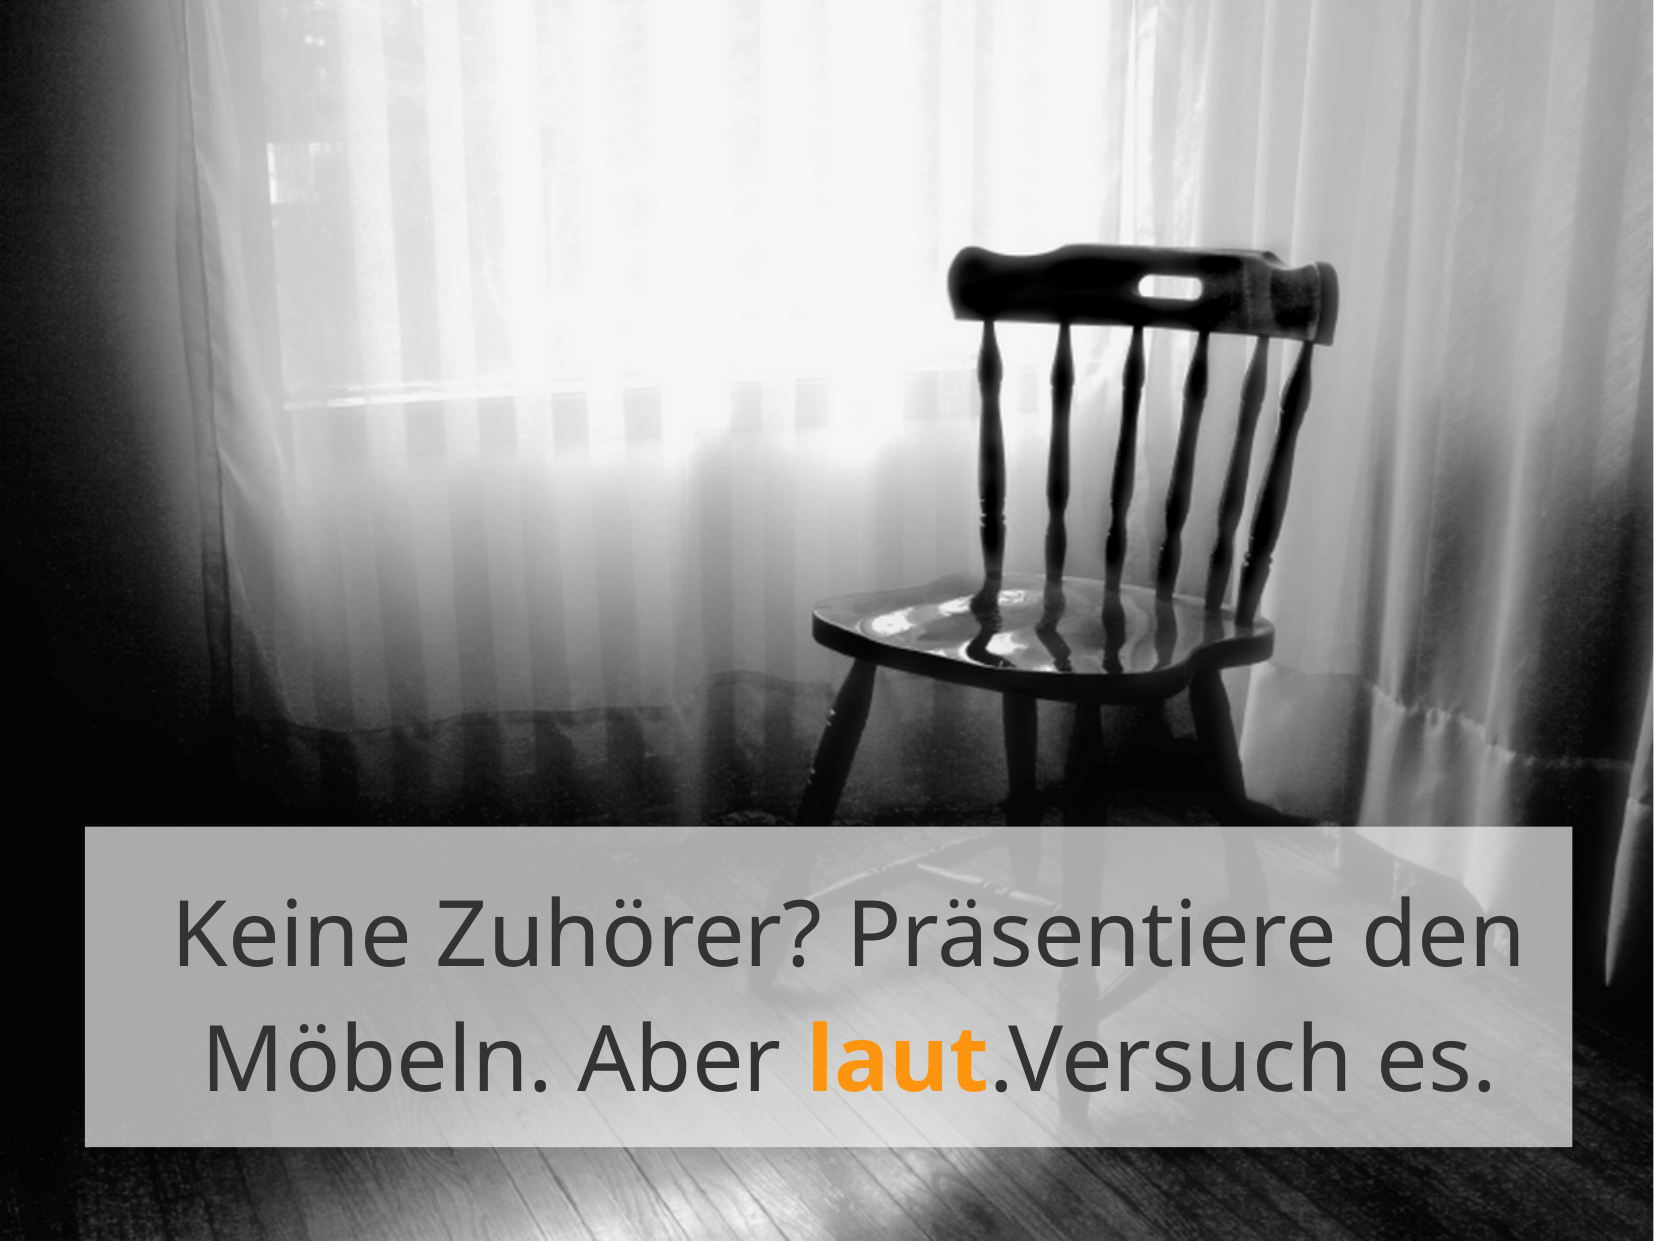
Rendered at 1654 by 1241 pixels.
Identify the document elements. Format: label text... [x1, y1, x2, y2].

text_box Keine Zuhörer? Präsentiere den Möbeln. Aber laut.Versuch es. [171, 868, 1478, 1120]
text_box [84, 826, 1573, 1148]
picture [0, 0, 1654, 1241]
